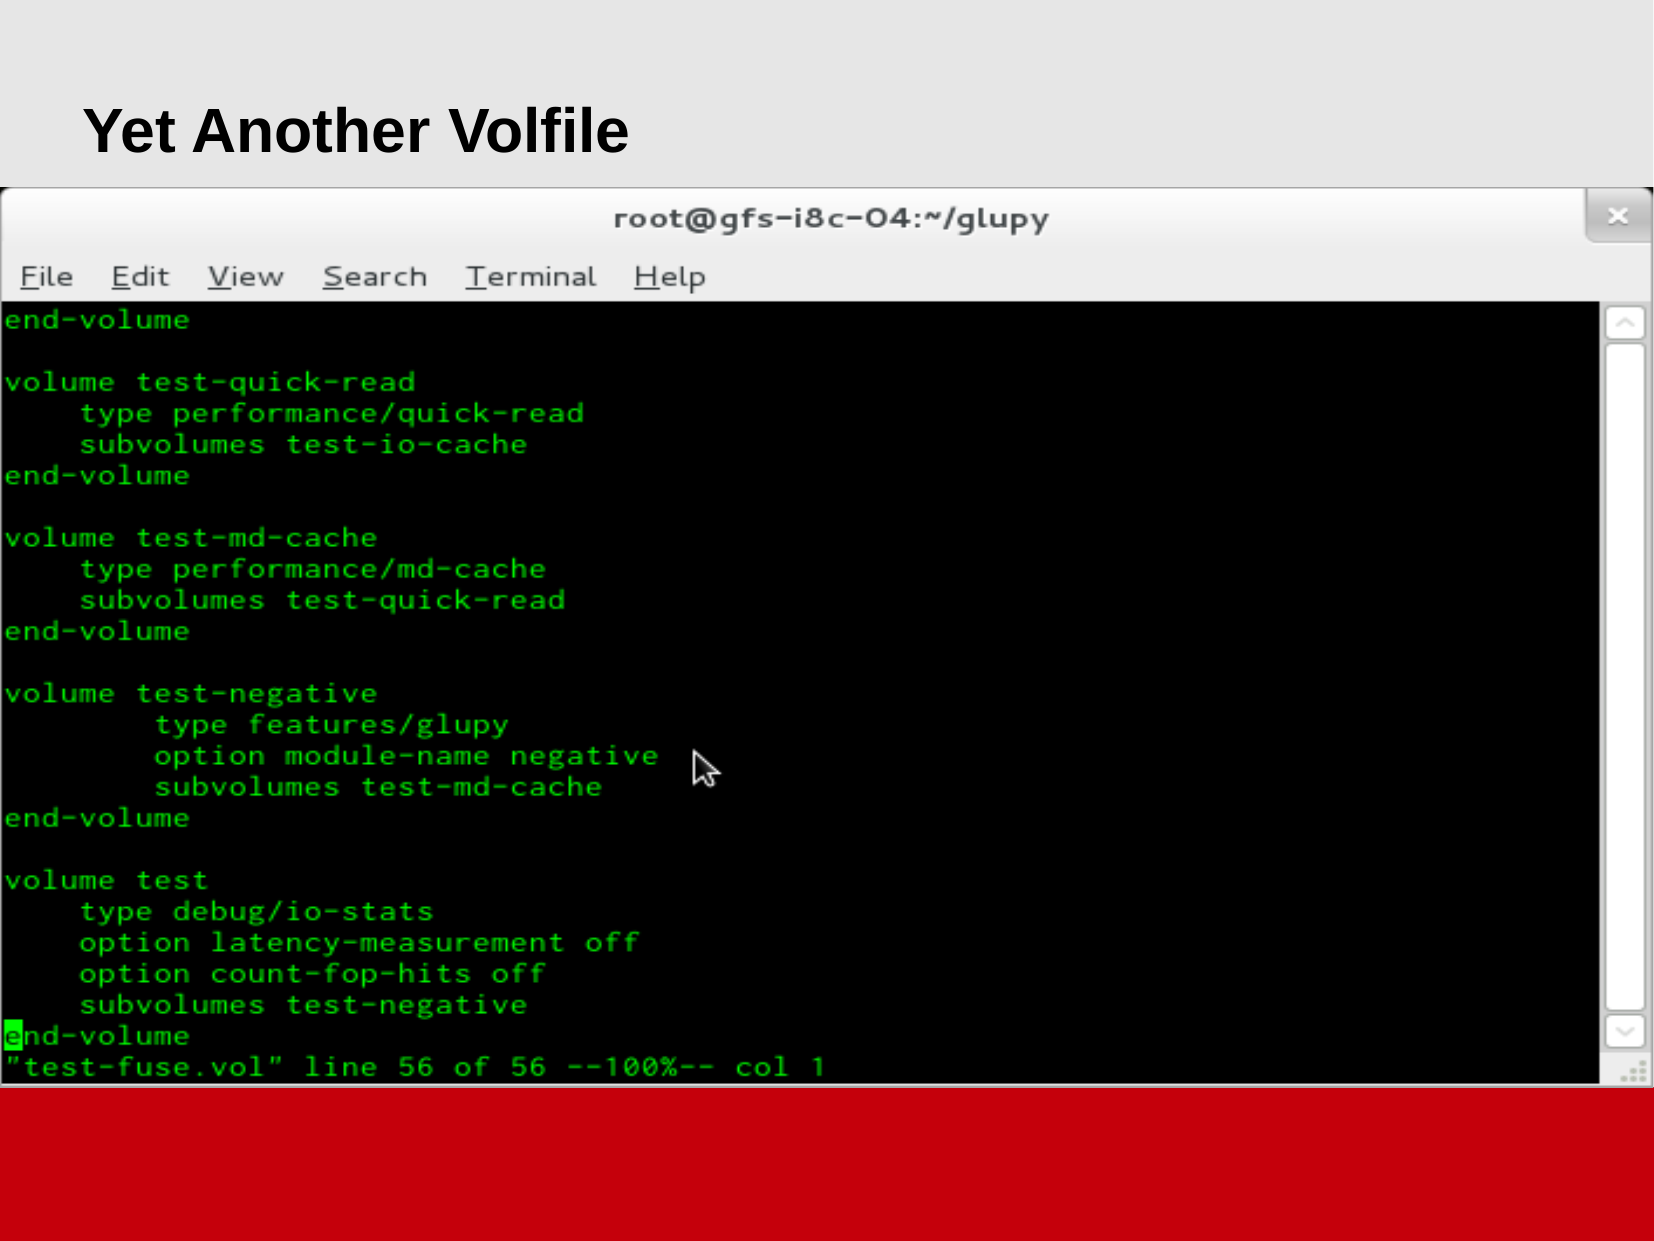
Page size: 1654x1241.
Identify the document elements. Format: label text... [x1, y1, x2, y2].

title Yet Another Volfile [82, 37, 1571, 187]
picture [0, 187, 1654, 1088]
